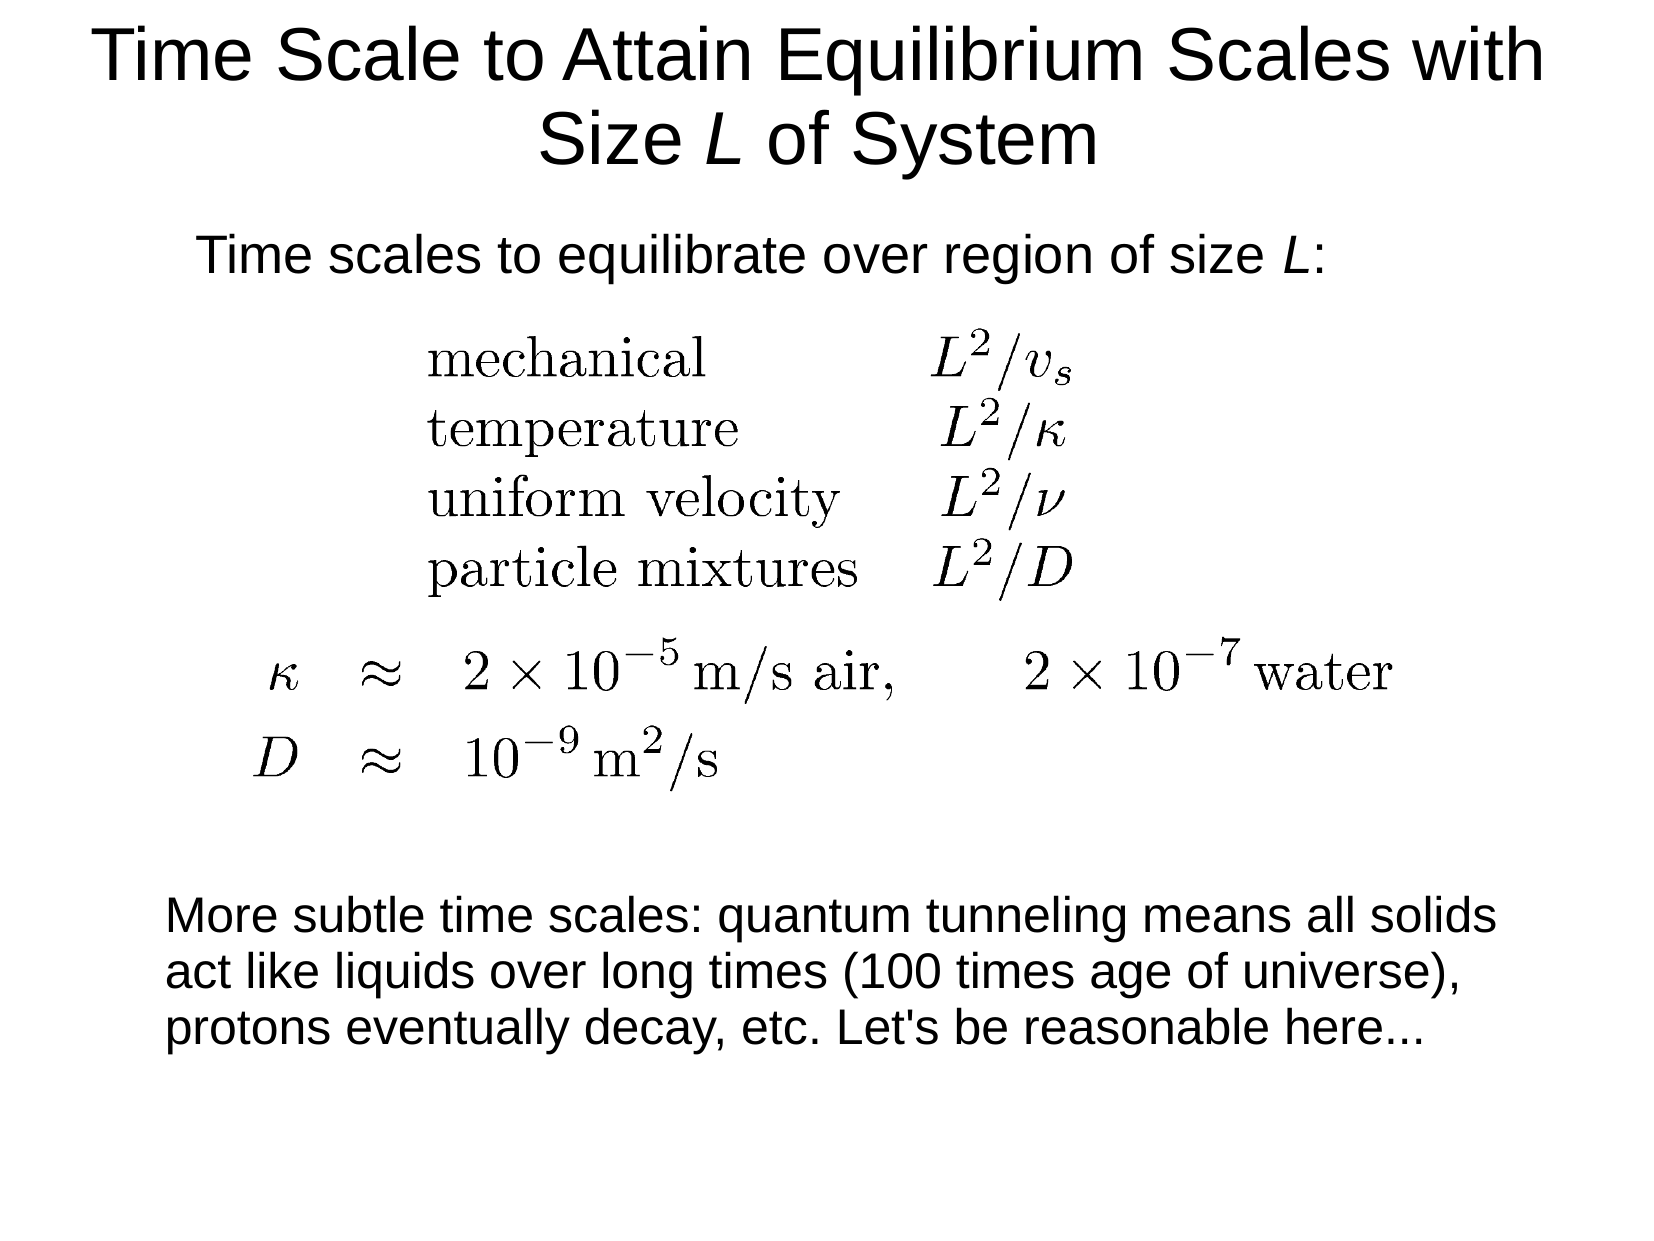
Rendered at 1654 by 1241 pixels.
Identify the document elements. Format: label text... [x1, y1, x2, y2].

picture [422, 320, 1088, 606]
picture [246, 632, 1402, 796]
title Time Scale to Attain Equilibrium Scales with Size L of System [75, 0, 1564, 193]
text_box More subtle time scales: quantum tunneling means all solids act like liquids over long times (100 times age of universe), protons eventually decay, etc. Let's be reasonable here... [150, 880, 1538, 1063]
list Time scales to equilibrate over region of size L: [195, 225, 1576, 1029]
